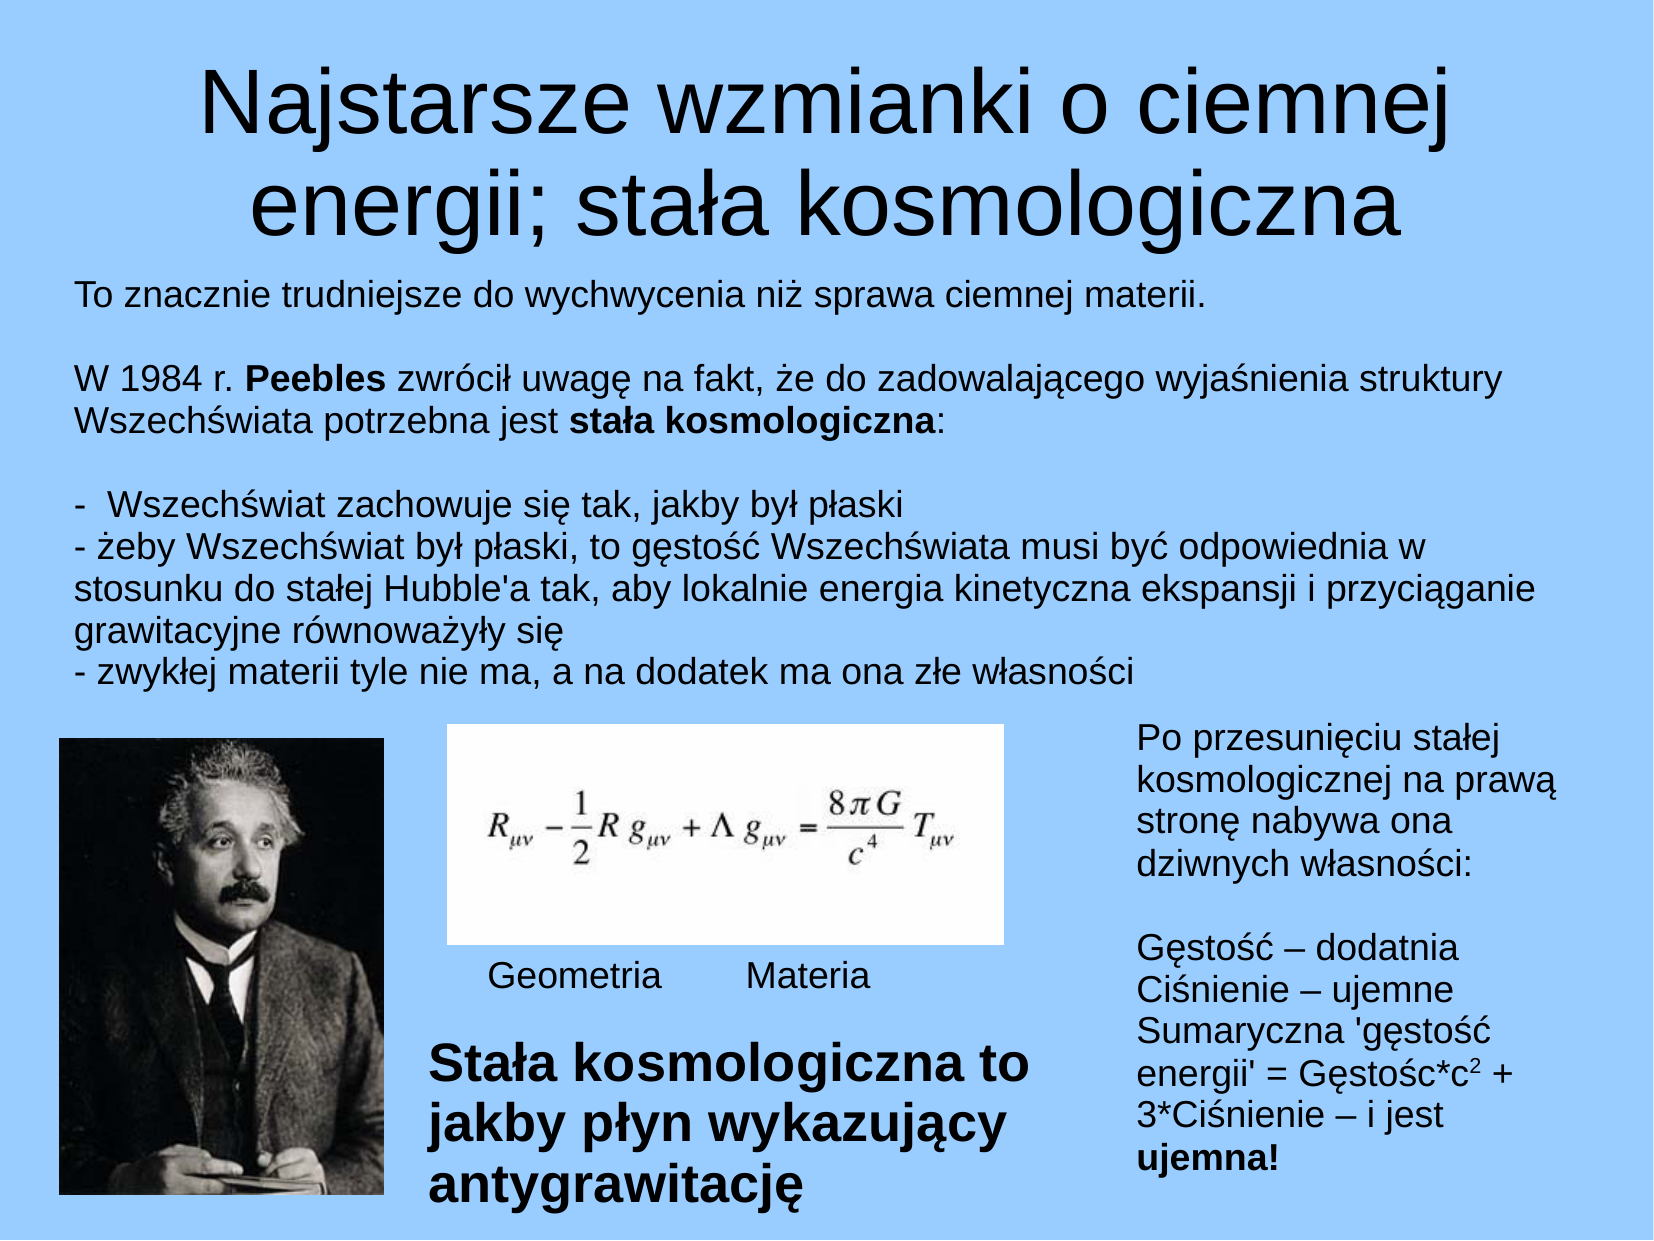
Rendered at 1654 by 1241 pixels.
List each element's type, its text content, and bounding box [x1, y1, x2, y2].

picture [59, 738, 384, 1195]
text_box To znacznie trudniejsze do wychwycenia niż sprawa ciemnej materii. W 1984 r. Peebles zwrócił uwagę na fakt, że do zadowalającego wyjaśnienia struktury Wszechświata potrzebna jest stała kosmologiczna: - Wszechświat zachowuje się tak, jakby był płaski - żeby Wszechświat był płaski, to gęstość Wszechświata musi być odpowiednia w stosunku do stałej Hubble'a tak, aby lokalnie energia kinetyczna ekspansji i przyciąganie grawitacyjne równoważyły się - zwykłej materii tyle nie ma, a na dodatek ma ona złe własności [59, 265, 1595, 704]
title Najstarsze wzmianki o ciemnej energii; stała kosmologiczna [82, 49, 1571, 257]
picture [447, 724, 1004, 945]
text_box Po przesunięciu stałej kosmologicznej na prawą stronę nabywa ona dziwnych własności: Gęstość – dodatnia Ciśnienie – ujemne Sumaryczna 'gęstość energii' = Gęstośc*c2 + 3*Ciśnienie – i jest ujemna! [1121, 708, 1595, 1193]
text_box Stała kosmologiczna to jakby płyn wykazujący antygrawitację [413, 1024, 1123, 1226]
text_box Geometria Materia [472, 947, 1063, 1004]
